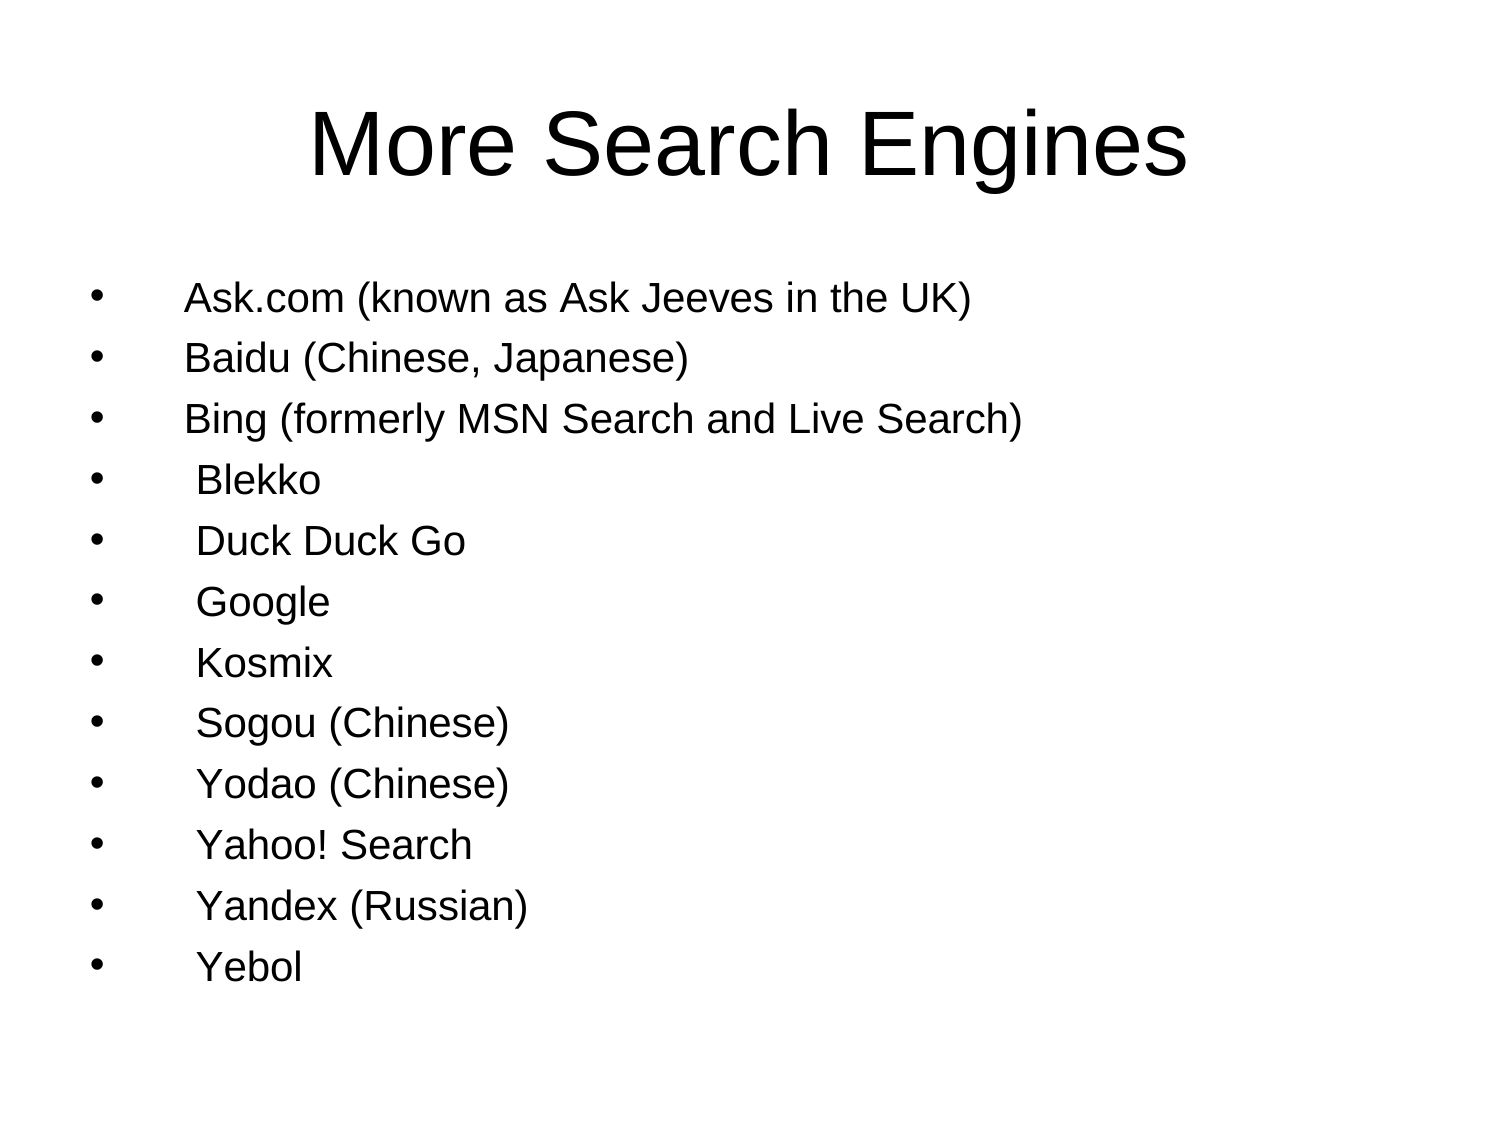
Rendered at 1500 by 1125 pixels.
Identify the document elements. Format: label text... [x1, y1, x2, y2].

list Ask.com (known as Ask Jeeves in the UK) Baidu (Chinese, Japanese) Bing (formerly MSN Search and Live Search) Blekko Duck Duck Go Google Kosmix Sogou (Chinese) Yodao (Chinese) Yahoo! Search Yandex (Russian) Yebol [75, 262, 1426, 1006]
title More Search Engines [75, 44, 1426, 233]
